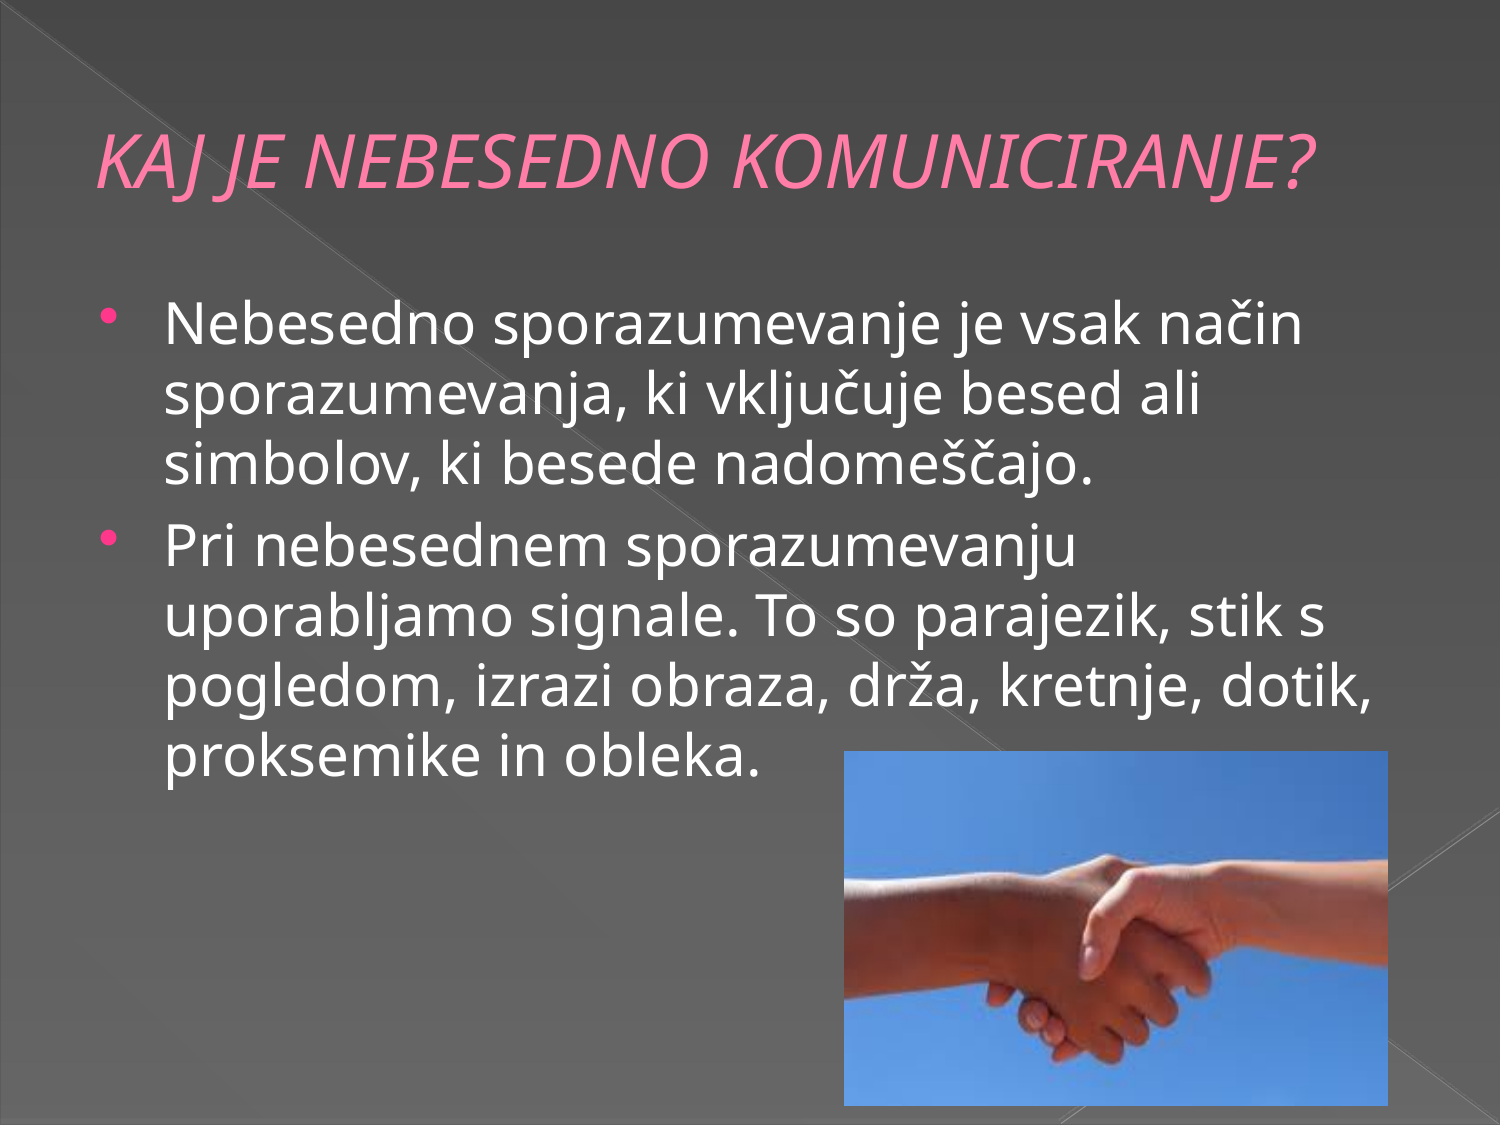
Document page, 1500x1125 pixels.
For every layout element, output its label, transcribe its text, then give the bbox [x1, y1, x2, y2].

title KAJ JE NEBESEDNO KOMUNICIRANJE? [0, 43, 1500, 274]
list Nebesedno sporazumevanje je vsak način sporazumevanja, ki vključuje besed ali simbolov, ki besede nadomeščajo. Pri nebesednem sporazumevanju uporabljamo signale. To so parajezik, stik s pogledom, izrazi obraza, drža, kretnje, dotik, proksemike in obleka. [75, 278, 1425, 1059]
picture [844, 751, 1388, 1106]
